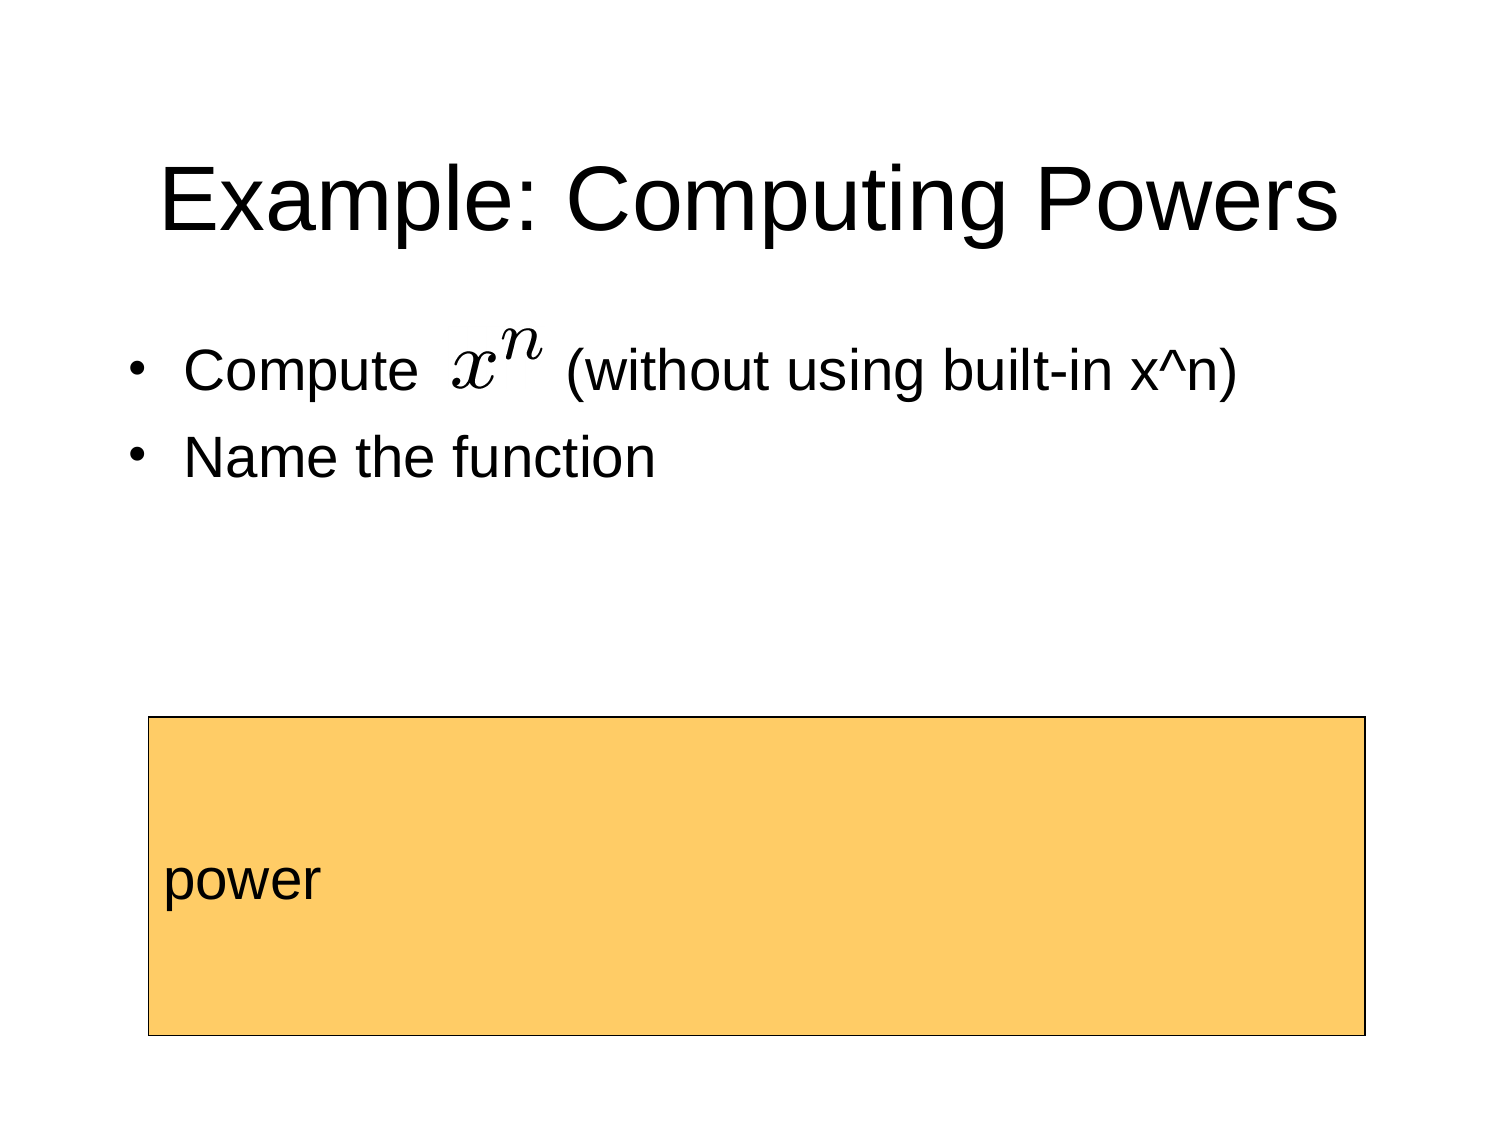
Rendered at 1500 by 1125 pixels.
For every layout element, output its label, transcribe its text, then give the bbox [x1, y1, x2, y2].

picture [448, 326, 545, 389]
title Example: Computing Powers [112, 99, 1388, 288]
text_box power [148, 716, 1366, 1036]
list Compute (without using built-in x^n) Name the function [112, 324, 1388, 1000]
